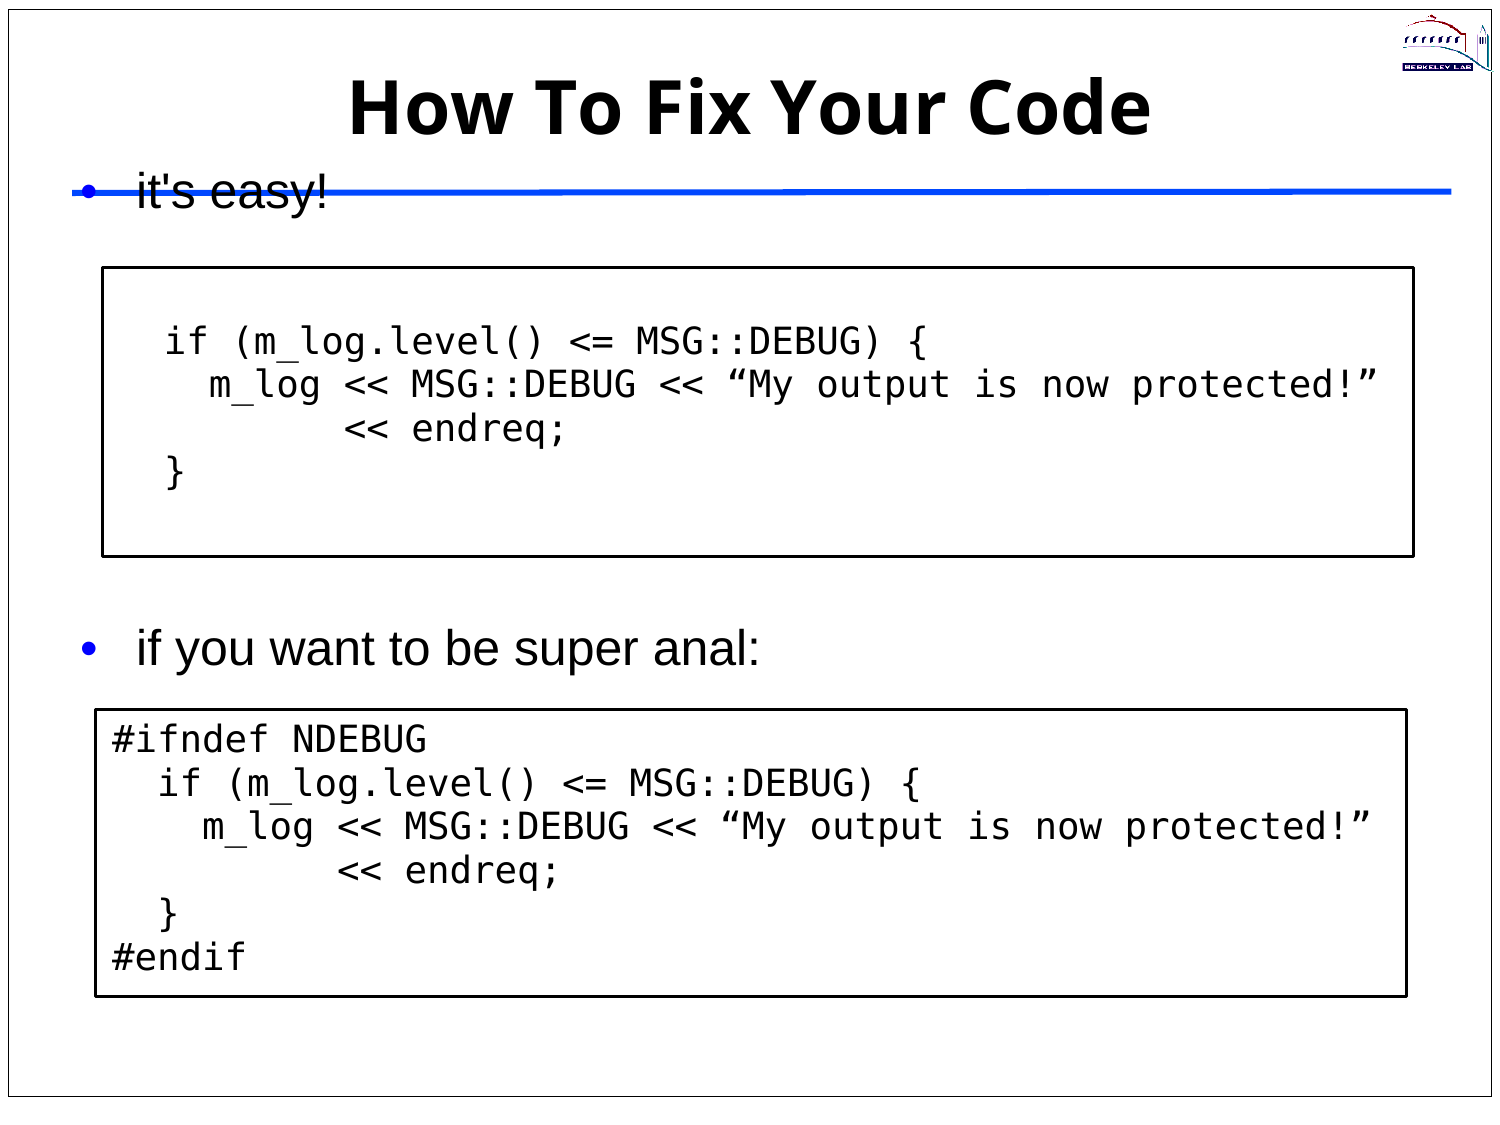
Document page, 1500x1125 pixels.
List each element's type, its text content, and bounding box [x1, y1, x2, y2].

title How To Fix Your Code [75, 0, 1426, 126]
list it's easy! if you want to be super anal: [80, 163, 1431, 892]
text_box #ifndef NDEBUG if (m_log.level() <= MSG::DEBUG) { m_log << MSG::DEBUG << “My output is now protected!” << endreq; } #endif [95, 709, 1407, 997]
picture [1426, 10, 1500, 80]
